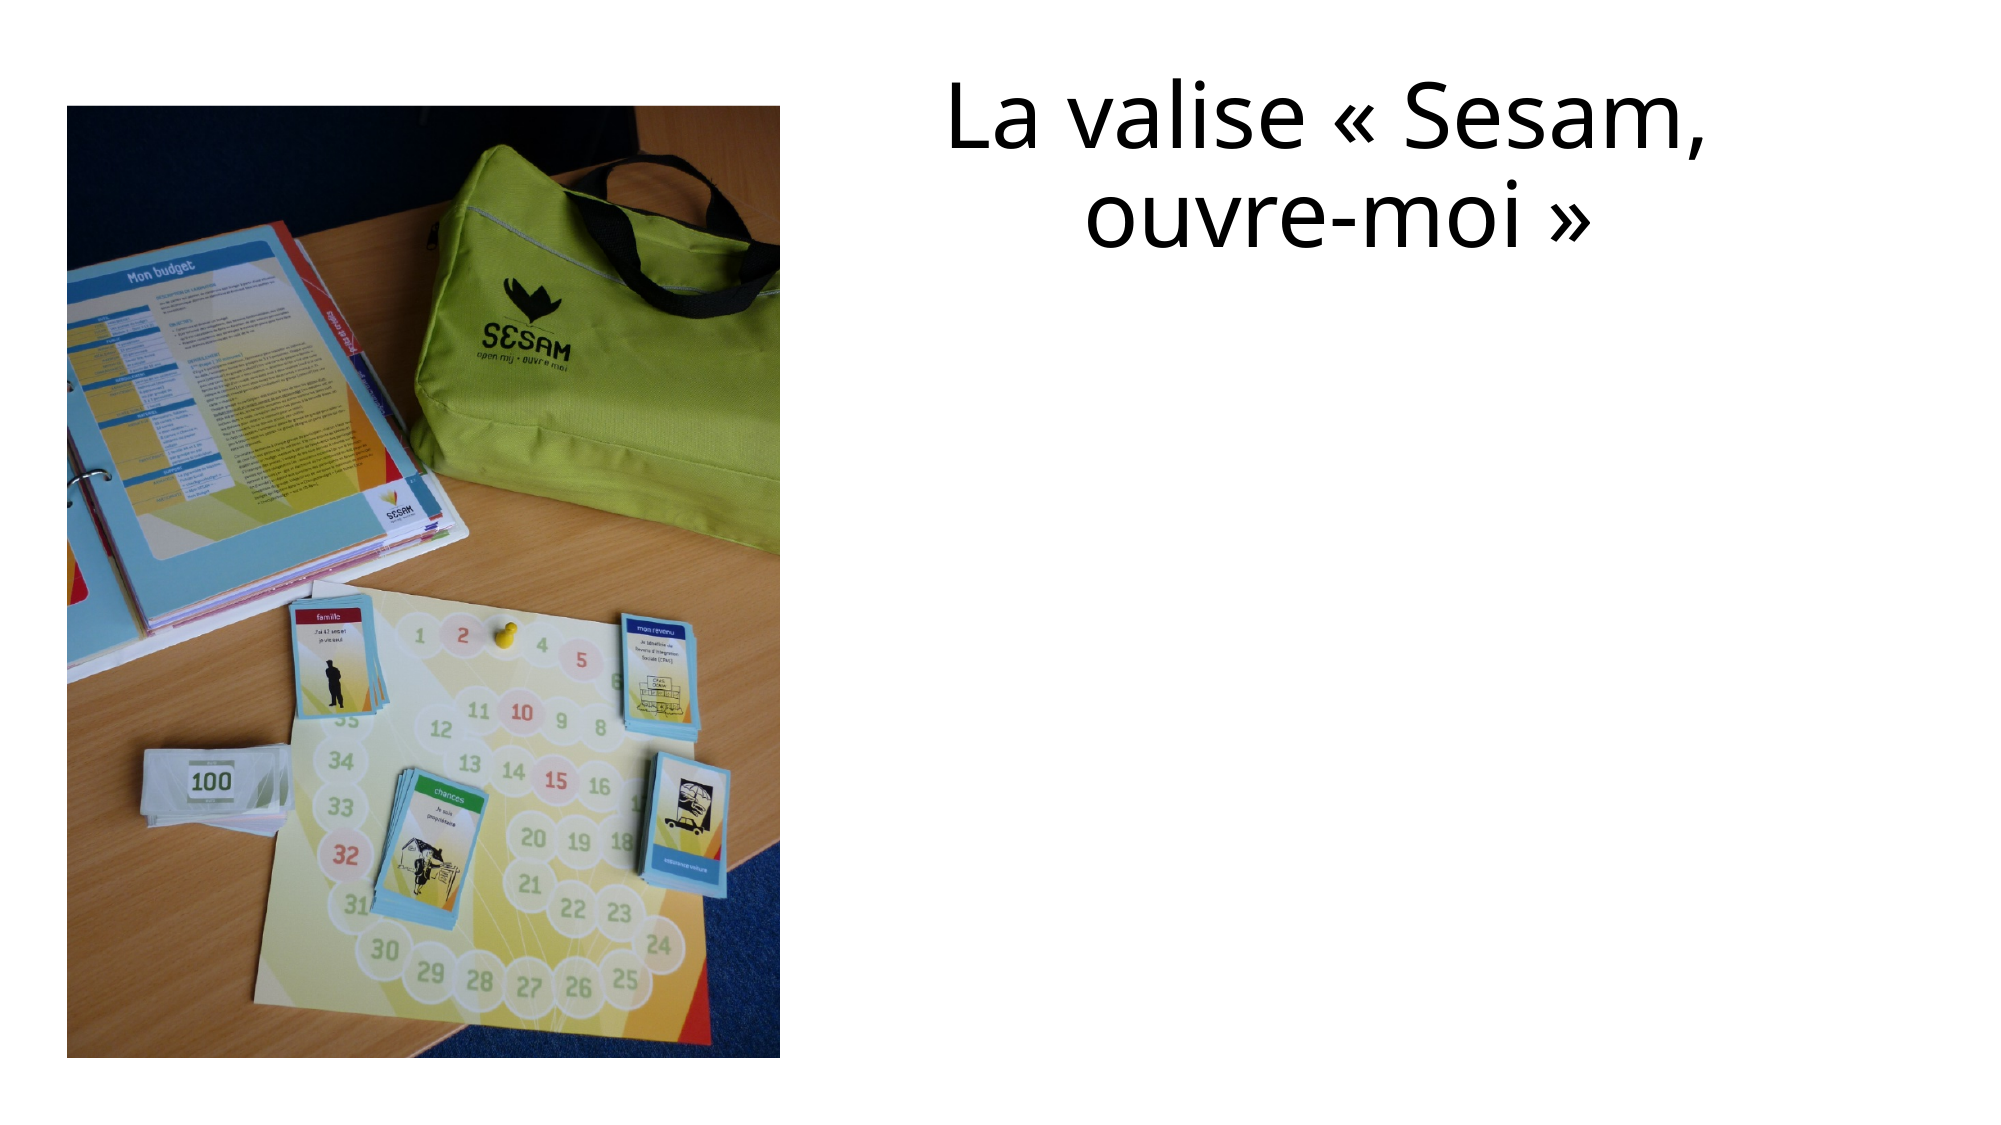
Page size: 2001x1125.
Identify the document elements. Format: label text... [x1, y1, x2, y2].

picture [66, 105, 780, 1058]
title La valise « Sesam, ouvre-moi » [815, 59, 1863, 278]
